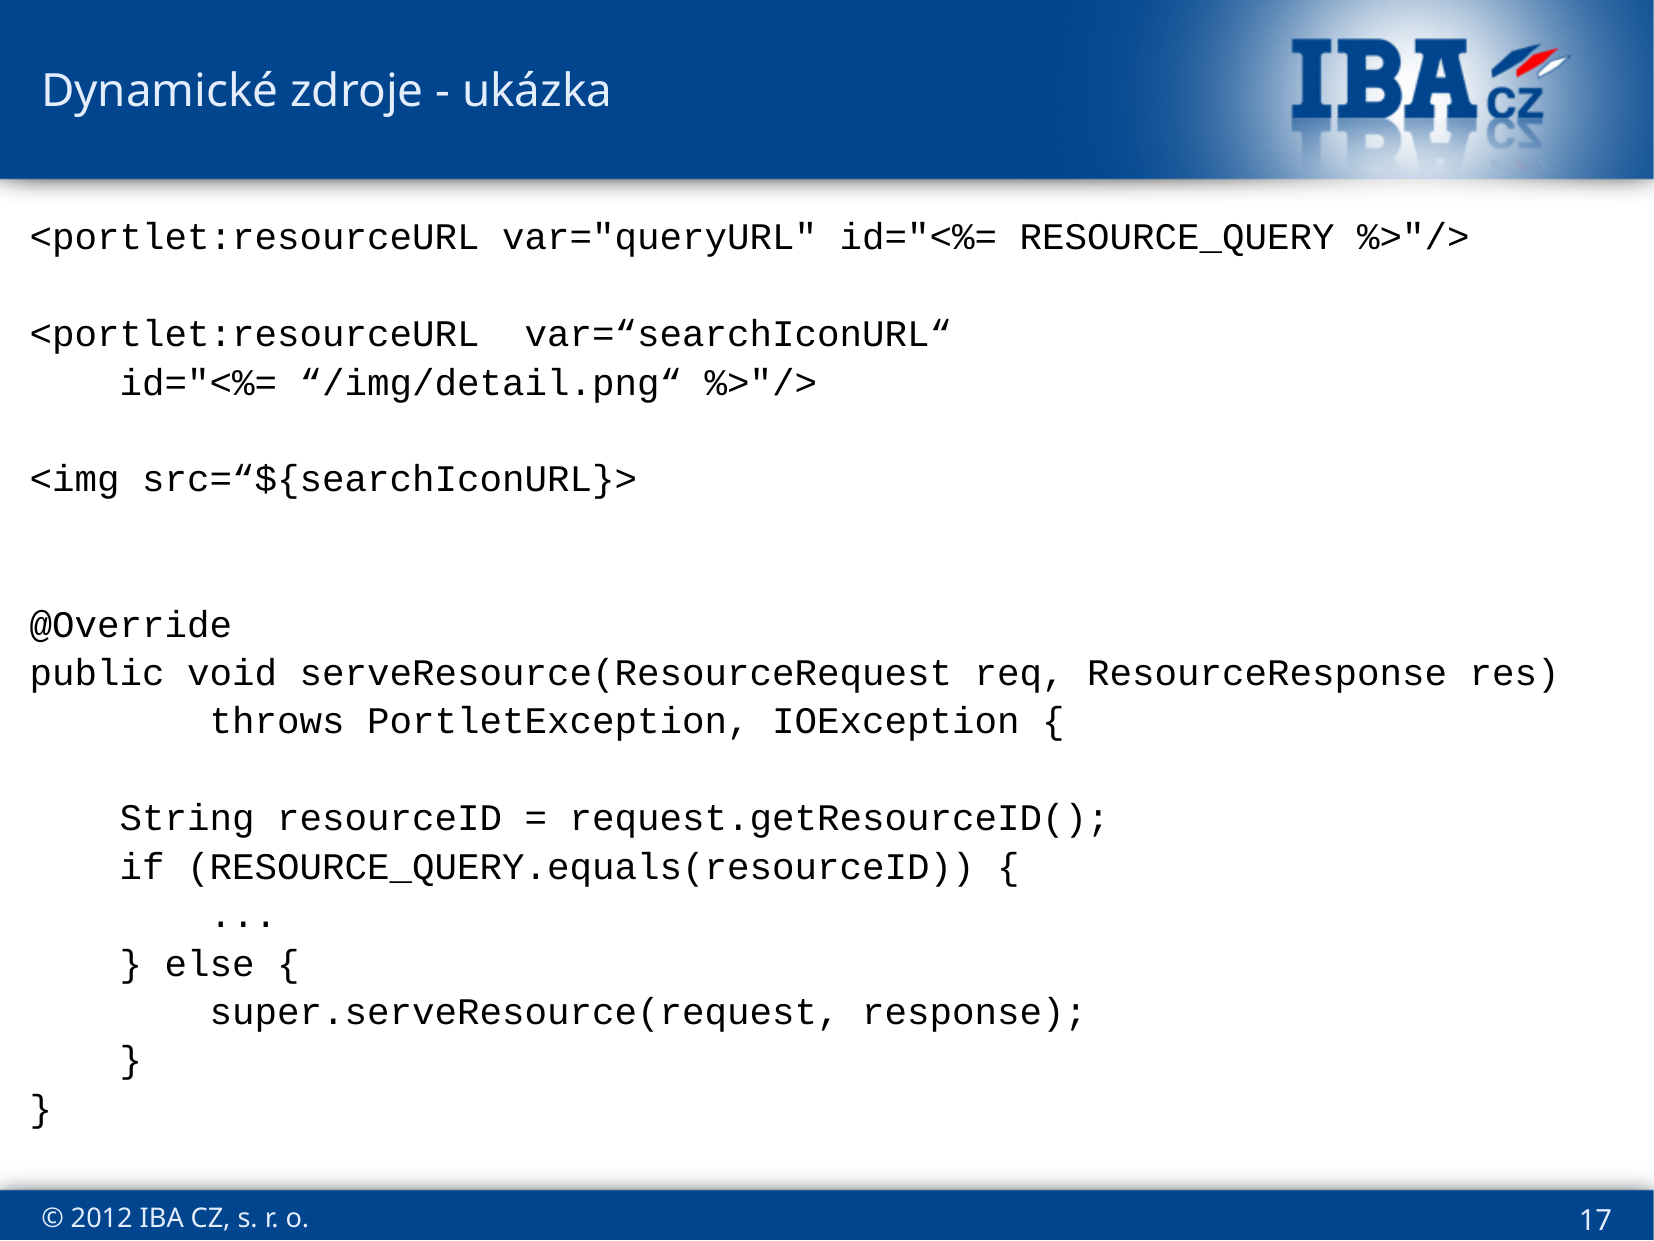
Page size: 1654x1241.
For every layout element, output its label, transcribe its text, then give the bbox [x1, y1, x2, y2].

picture [0, 0, 1654, 1240]
title Dynamické zdroje - ukázka [41, 0, 1093, 178]
list <portlet:resourceURL var="queryURL" id="<%= RESOURCE_QUERY %>"/> <portlet:resourceURL var=“searchIconURL“ id="<%= “/img/detail.png“ %>"/> <img src=“${searchIconURL}> @Override public void serveResource(ResourceRequest req, ResourceResponse res) throws PortletException, IOException { String resourceID = request.getResourceID(); if (RESOURCE_QUERY.equals(resourceID)) { ... } else { super.serveResource(request, response); } } [29, 218, 1625, 1133]
